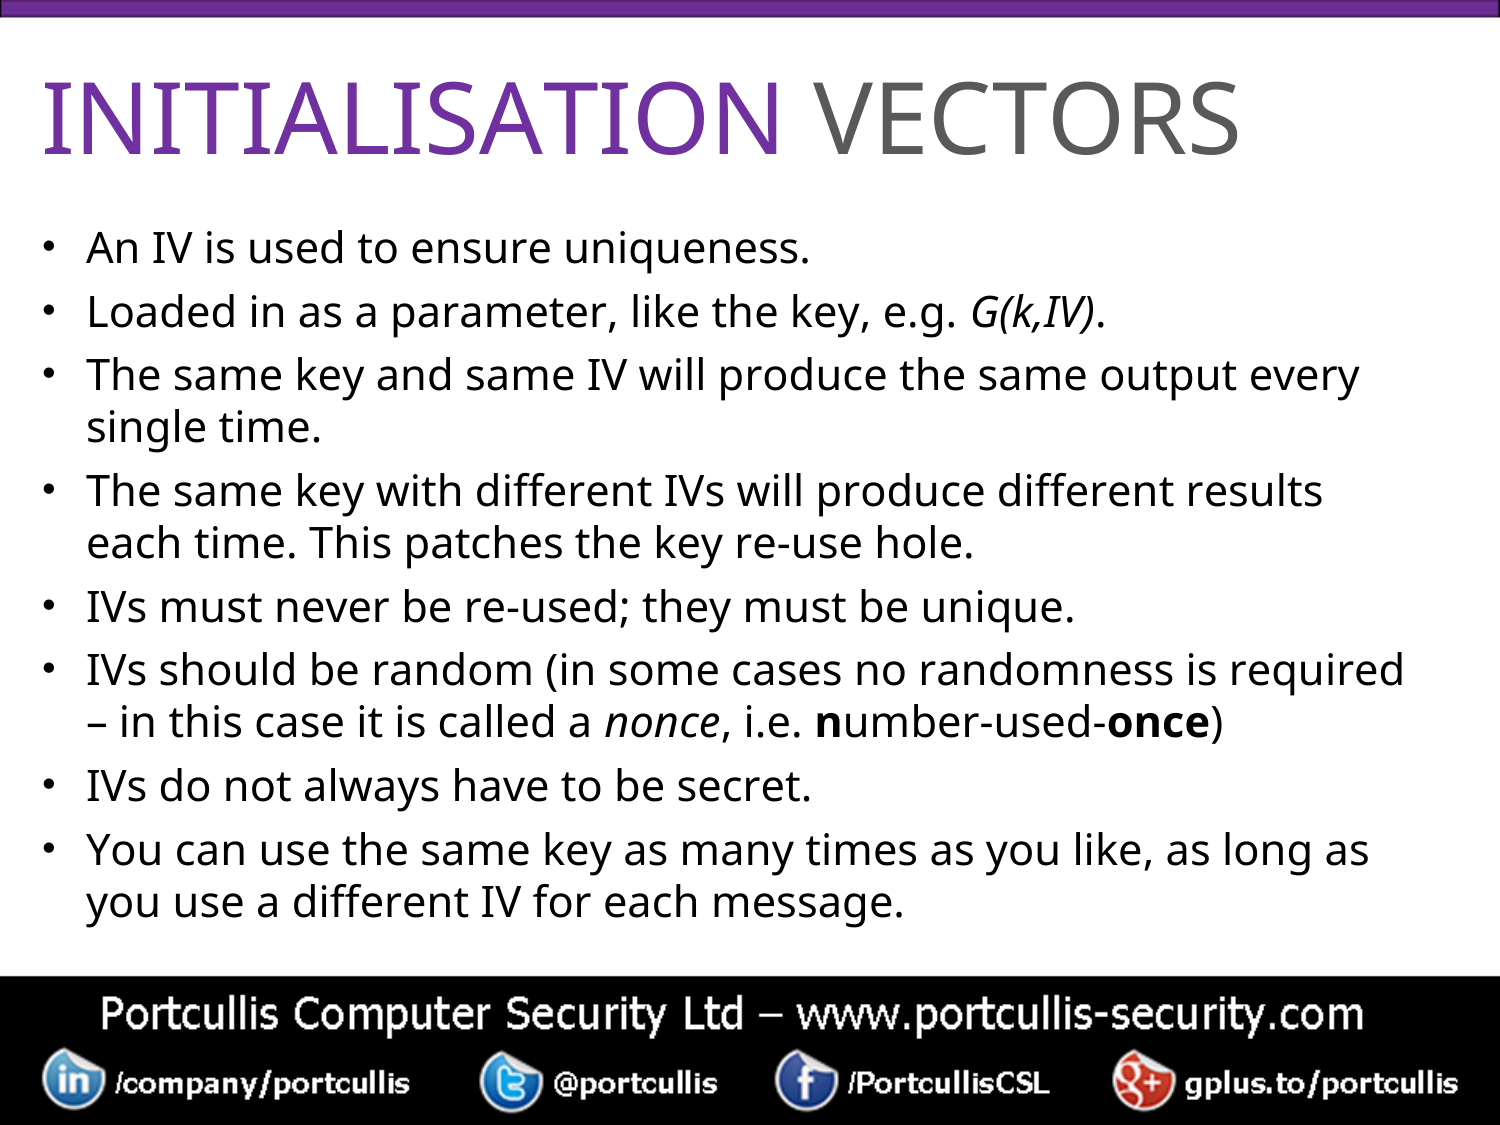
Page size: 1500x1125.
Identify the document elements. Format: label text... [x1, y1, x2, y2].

picture [0, 0, 1500, 1125]
title INITIALISATION VECTORS [41, 42, 1434, 202]
list An IV is used to ensure uniqueness. Loaded in as a parameter, like the key, e.g. G(k,IV). The same key and same IV will produce the same output every single time. The same key with different IVs will produce different results each time. This patches the key re-use hole. IVs must never be re-used; they must be unique. IVs should be random (in some cases no randomness is required – in this case it is called a nonce, i.e. number-used-once) IVs do not always have to be secret. You can use the same key as many times as you like, as long as you use a different IV for each message. [41, 219, 1428, 965]
